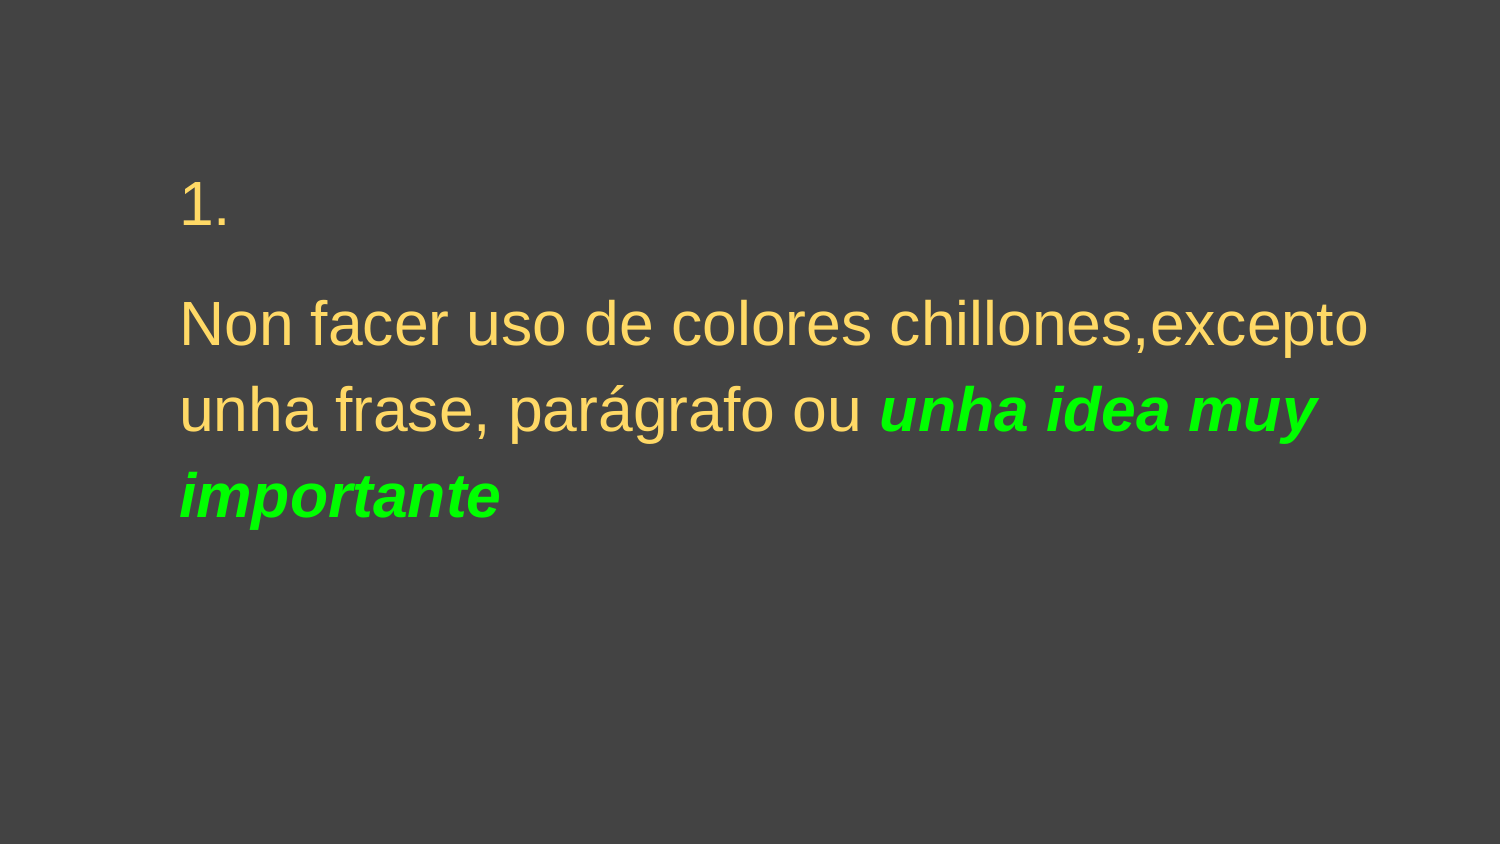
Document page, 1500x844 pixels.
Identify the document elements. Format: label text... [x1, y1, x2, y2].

text_box 1. Non facer uso de colores chillones,excepto unha frase, parágrafo ou unha idea muy importante [164, 28, 1437, 811]
